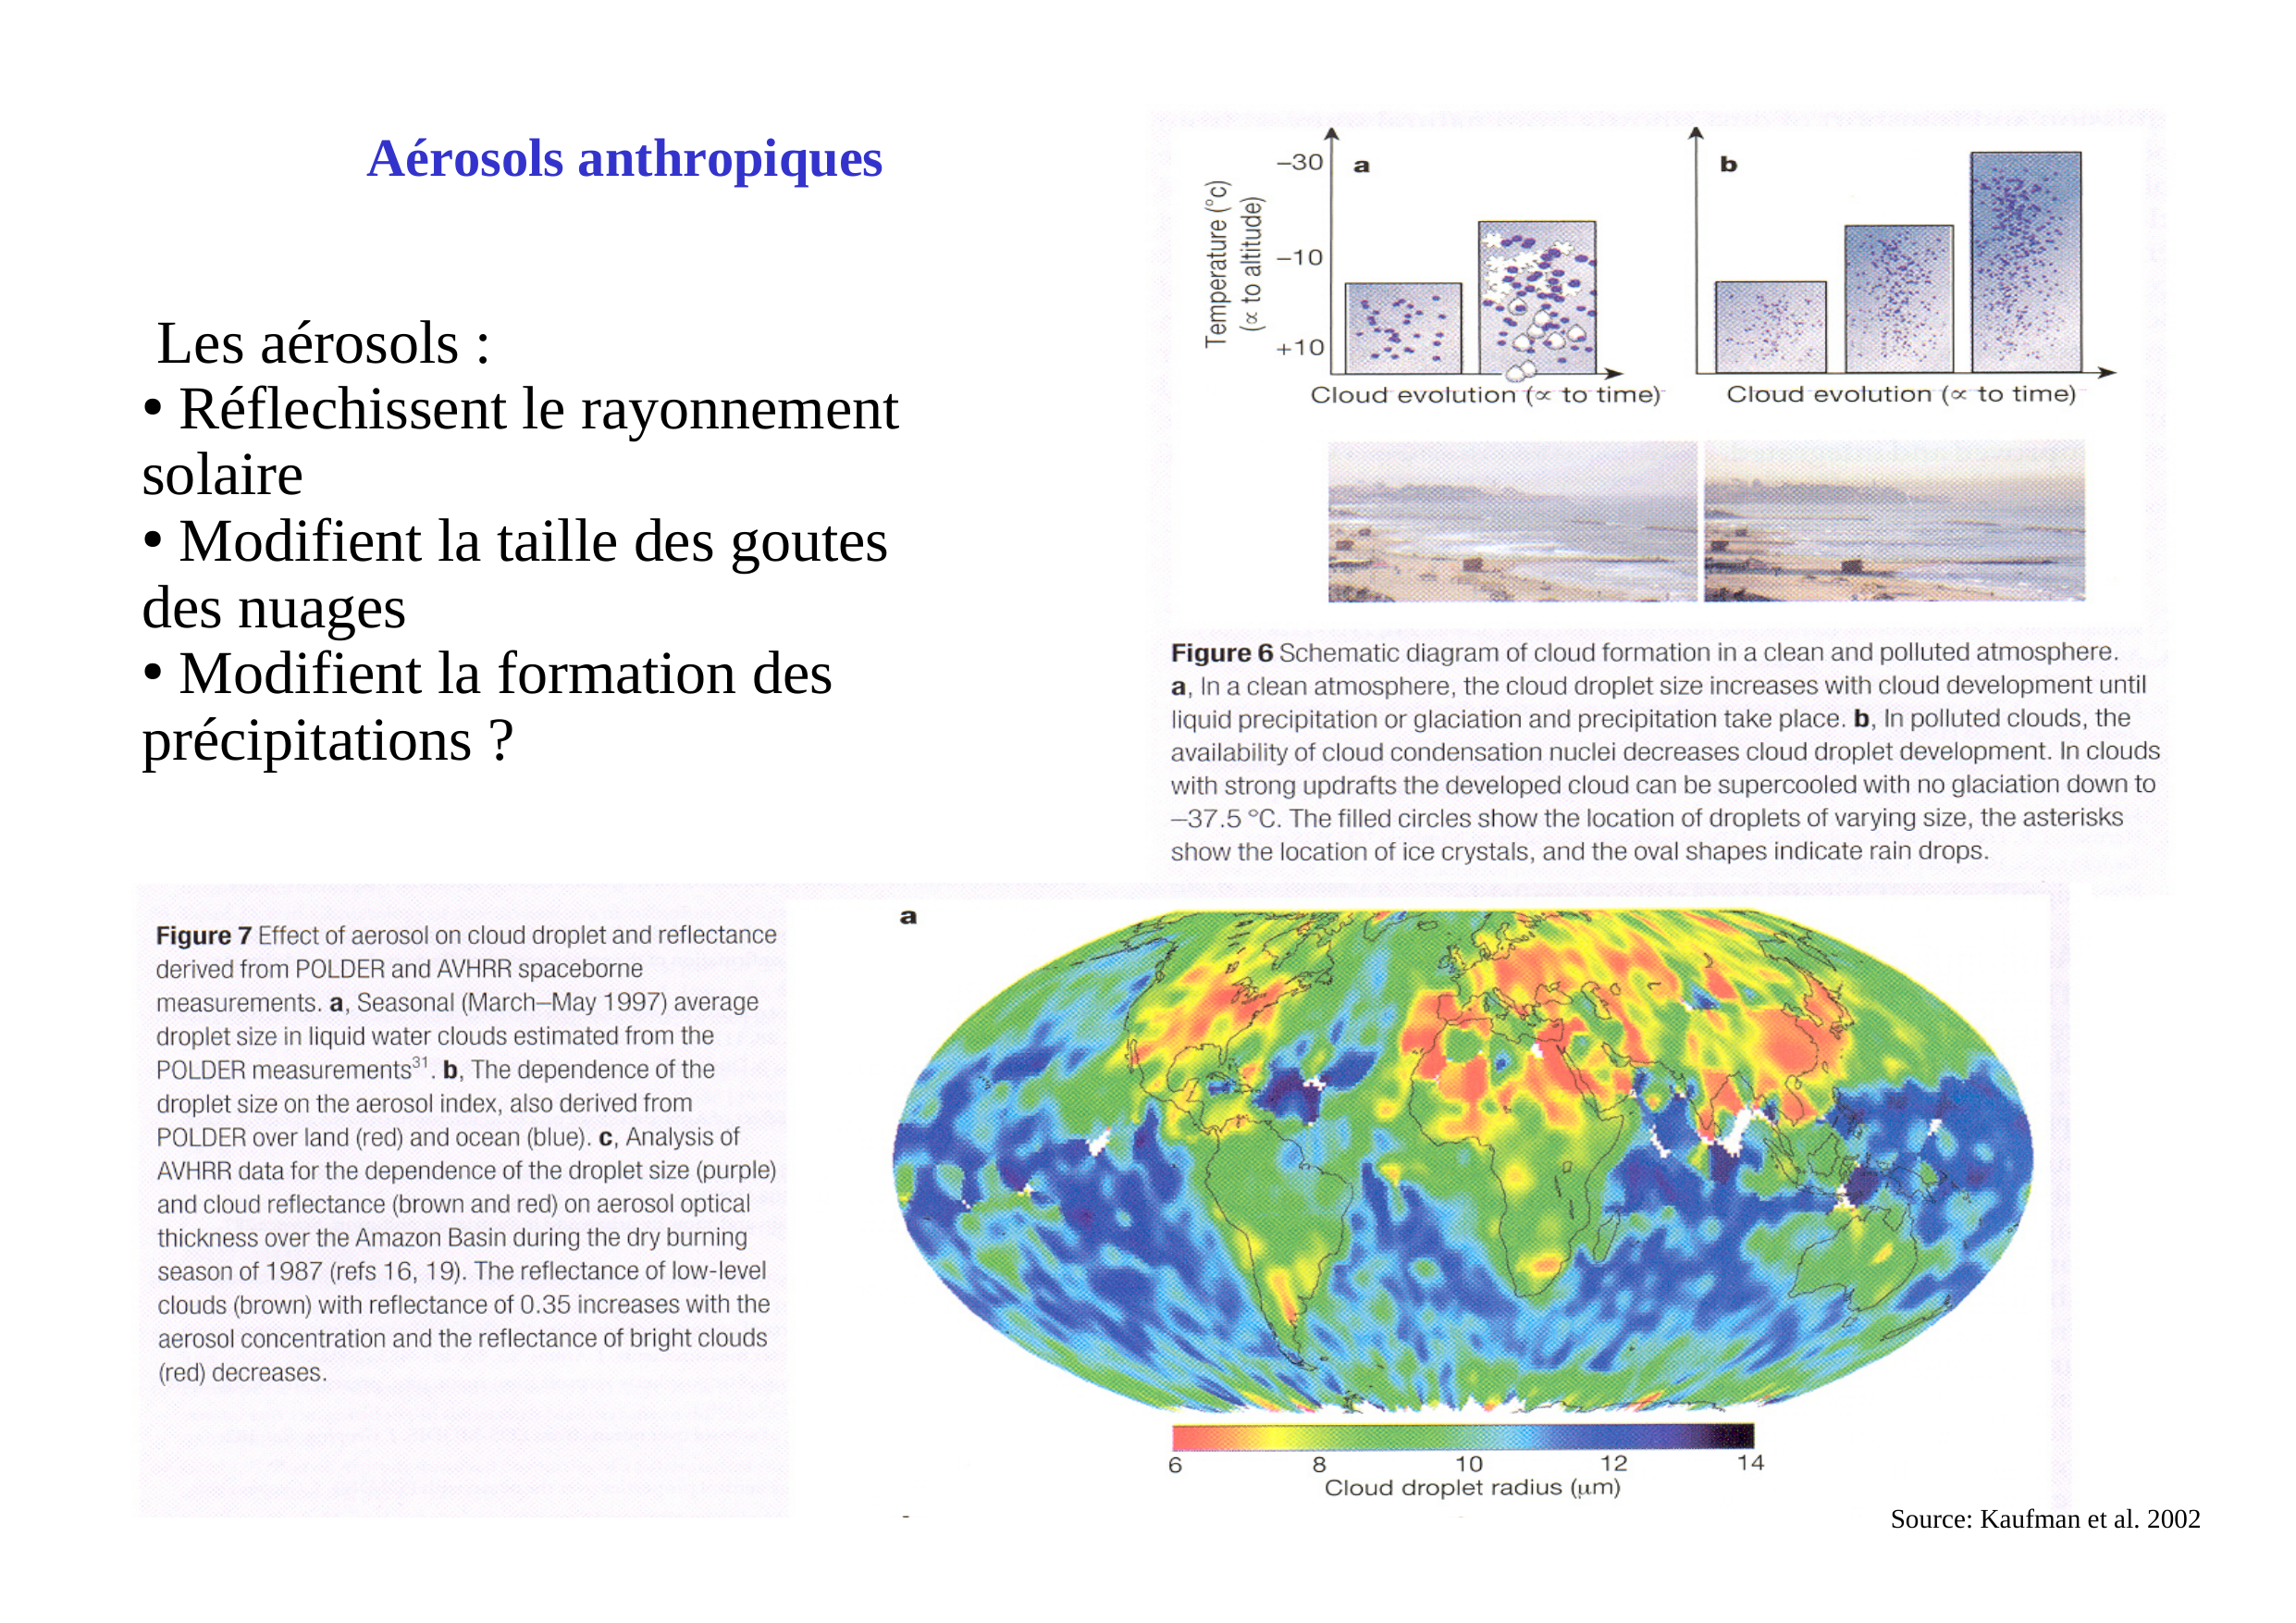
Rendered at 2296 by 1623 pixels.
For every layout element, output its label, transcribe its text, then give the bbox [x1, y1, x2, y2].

text_box Les aérosols : Réflechissent le rayonnement solaire Modifient la taille des goutes des nuages Modifient la formation des précipitations ? [142, 314, 935, 829]
text_box Source: Kaufman et al. 2002 [1522, 1498, 2216, 1563]
text_box Aérosols anthropiques [226, 83, 1026, 237]
picture [131, 95, 2176, 1518]
